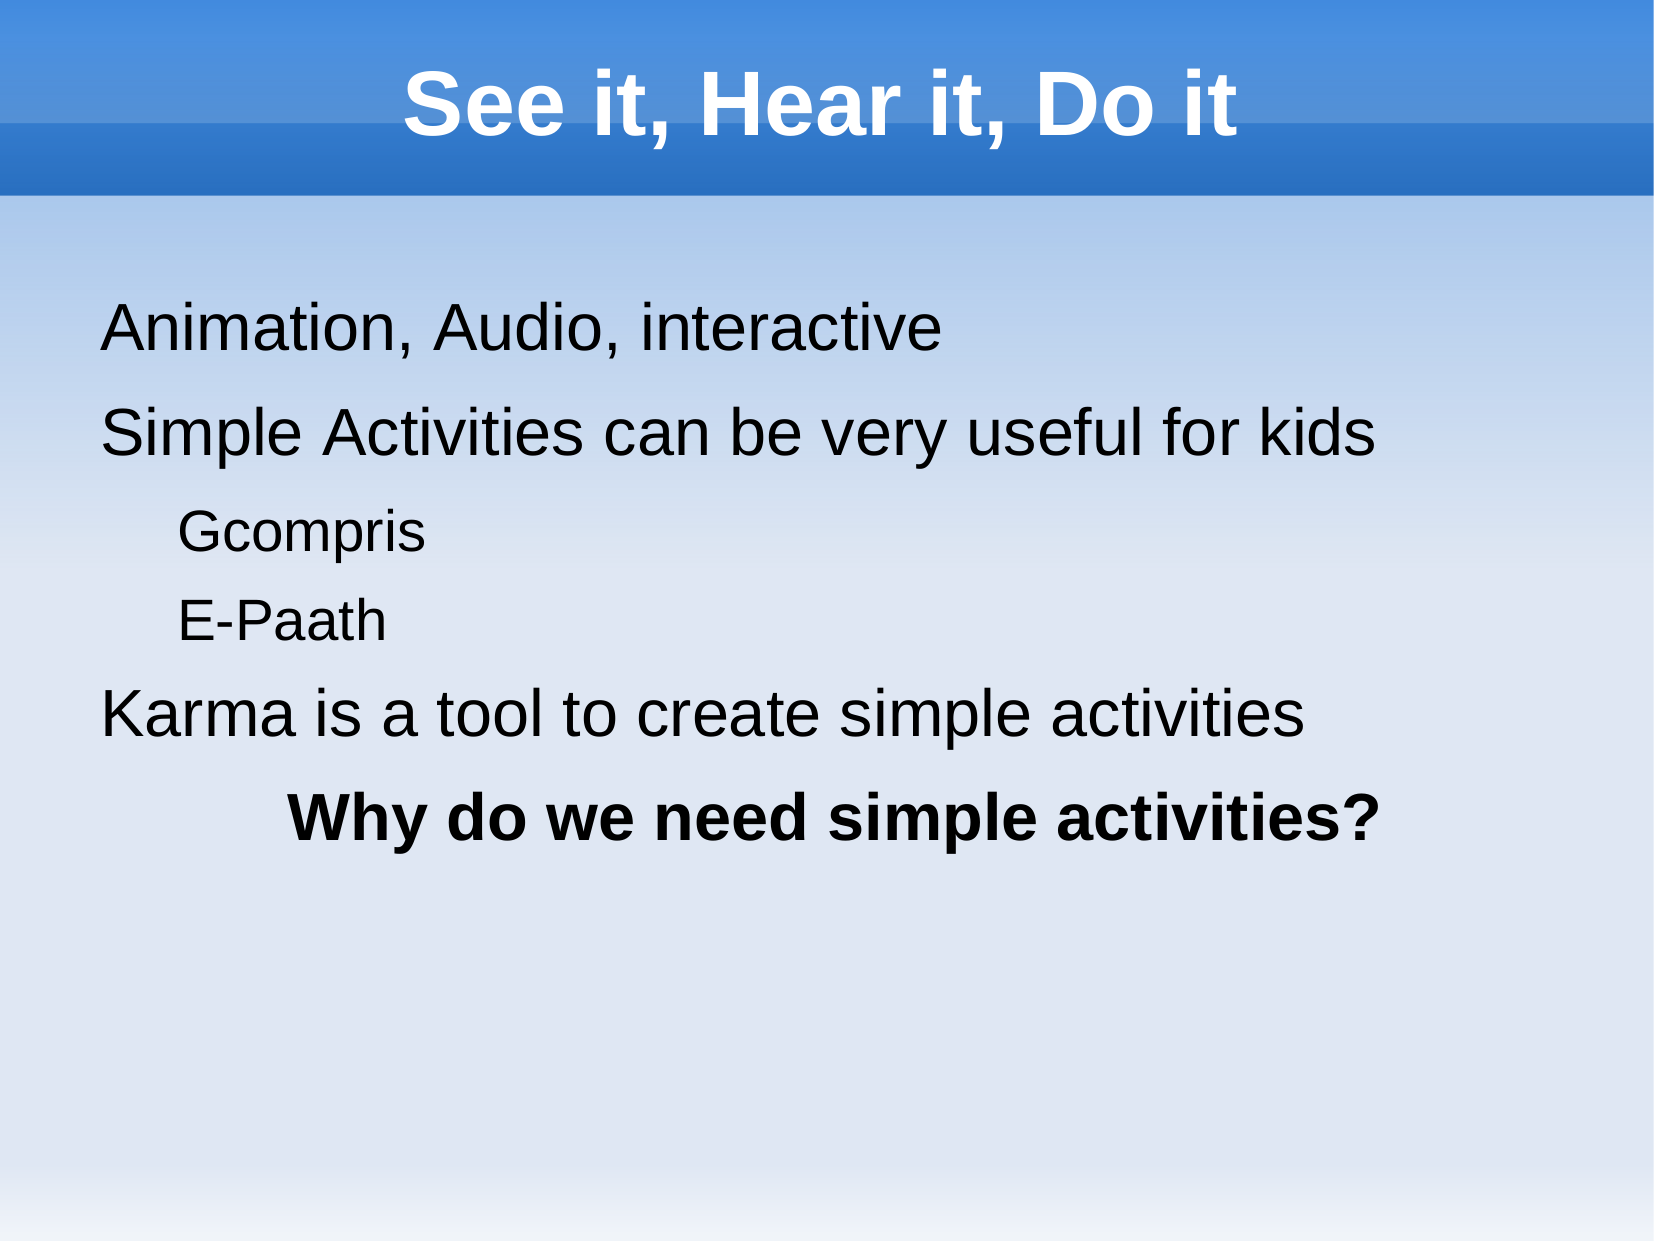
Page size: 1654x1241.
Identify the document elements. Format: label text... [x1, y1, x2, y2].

picture [0, 0, 1654, 1241]
list Animation, Audio, interactive Simple Activities can be very useful for kids Gcompris E-Paath Karma is a tool to create simple activities Why do we need simple activities? [82, 290, 1571, 1094]
title See it, Hear it, Do it [76, 7, 1565, 200]
